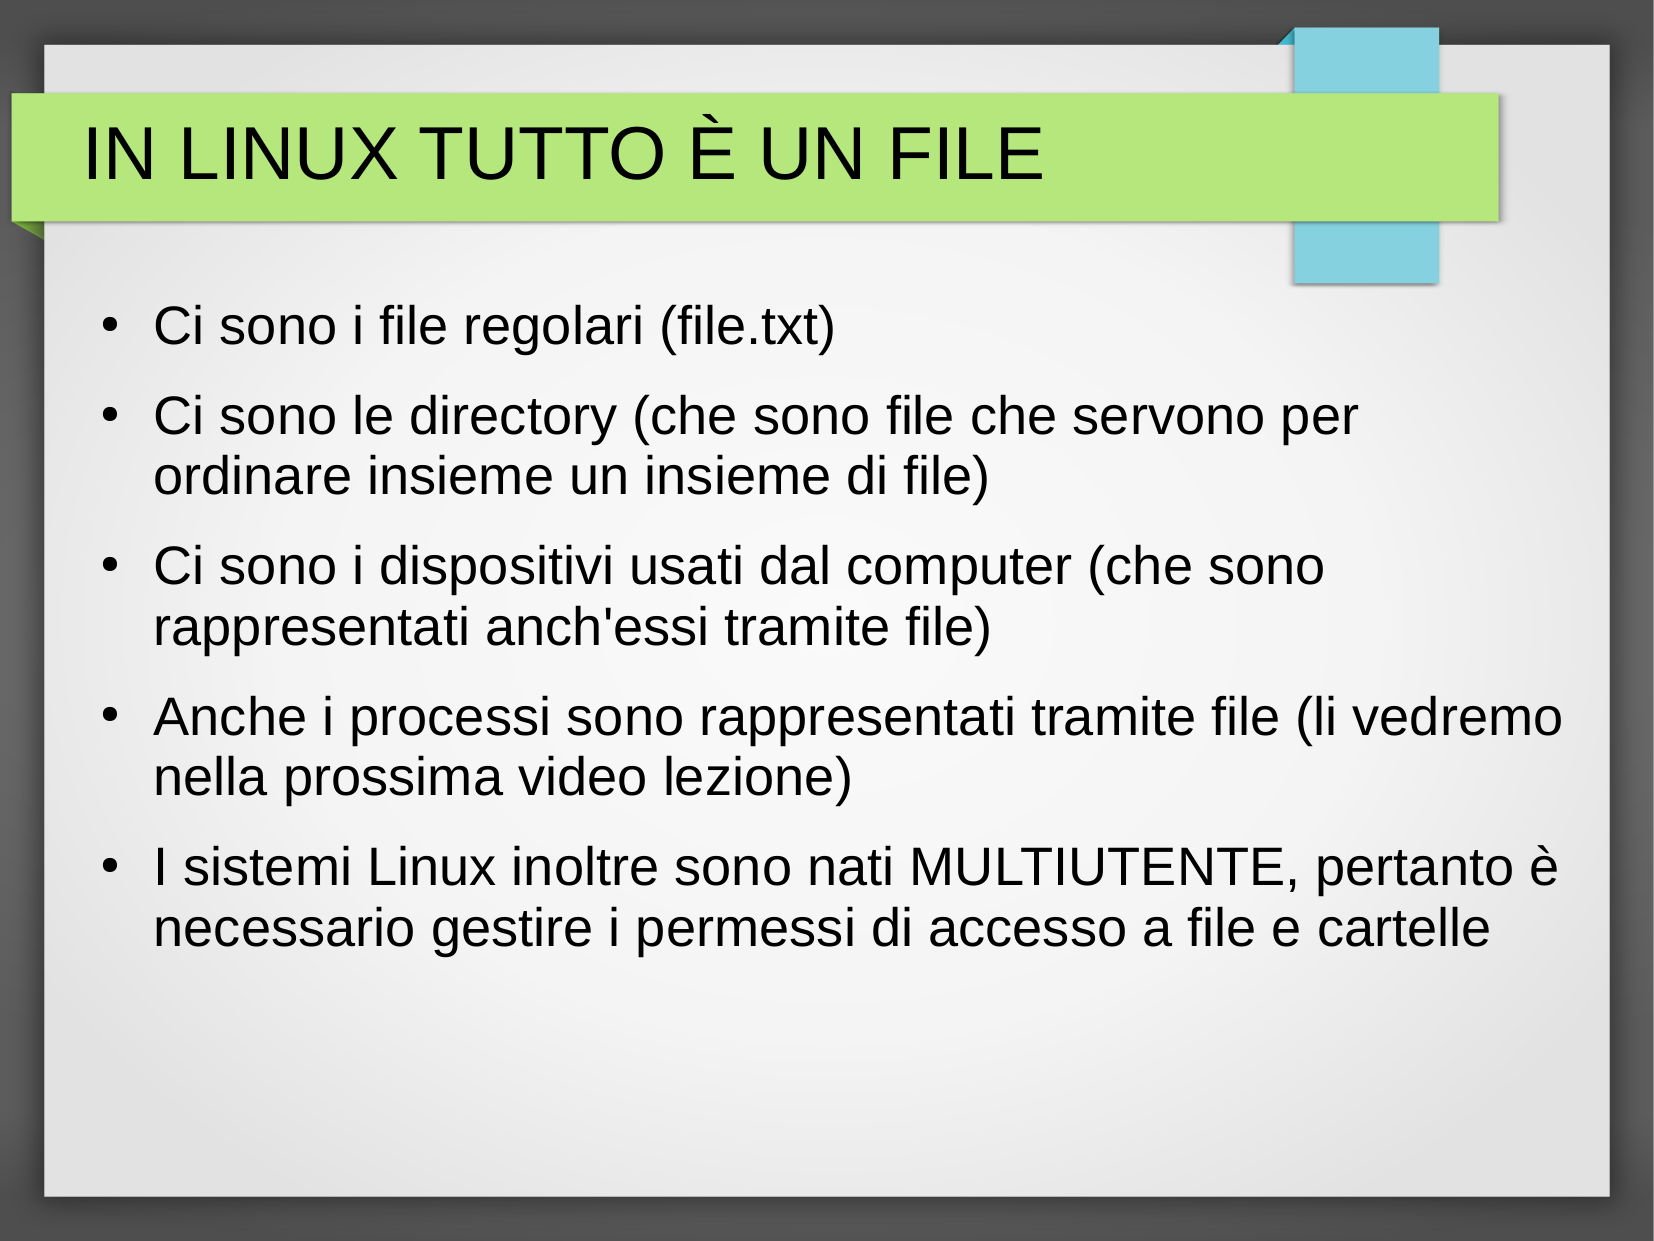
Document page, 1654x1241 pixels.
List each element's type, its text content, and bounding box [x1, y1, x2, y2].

picture [0, 0, 1654, 1241]
list Ci sono i file regolari (file.txt) Ci sono le directory (che sono file che servono per ordinare insieme un insieme di file) Ci sono i dispositivi usati dal computer (che sono rappresentati anch'essi tramite file) Anche i processi sono rappresentati tramite file (li vedremo nella prossima video lezione) I sistemi Linux inoltre sono nati MULTIUTENTE, pertanto è necessario gestire i permessi di accesso a file e cartelle [82, 295, 1571, 1015]
title IN LINUX TUTTO È UN FILE [82, 94, 1264, 213]
